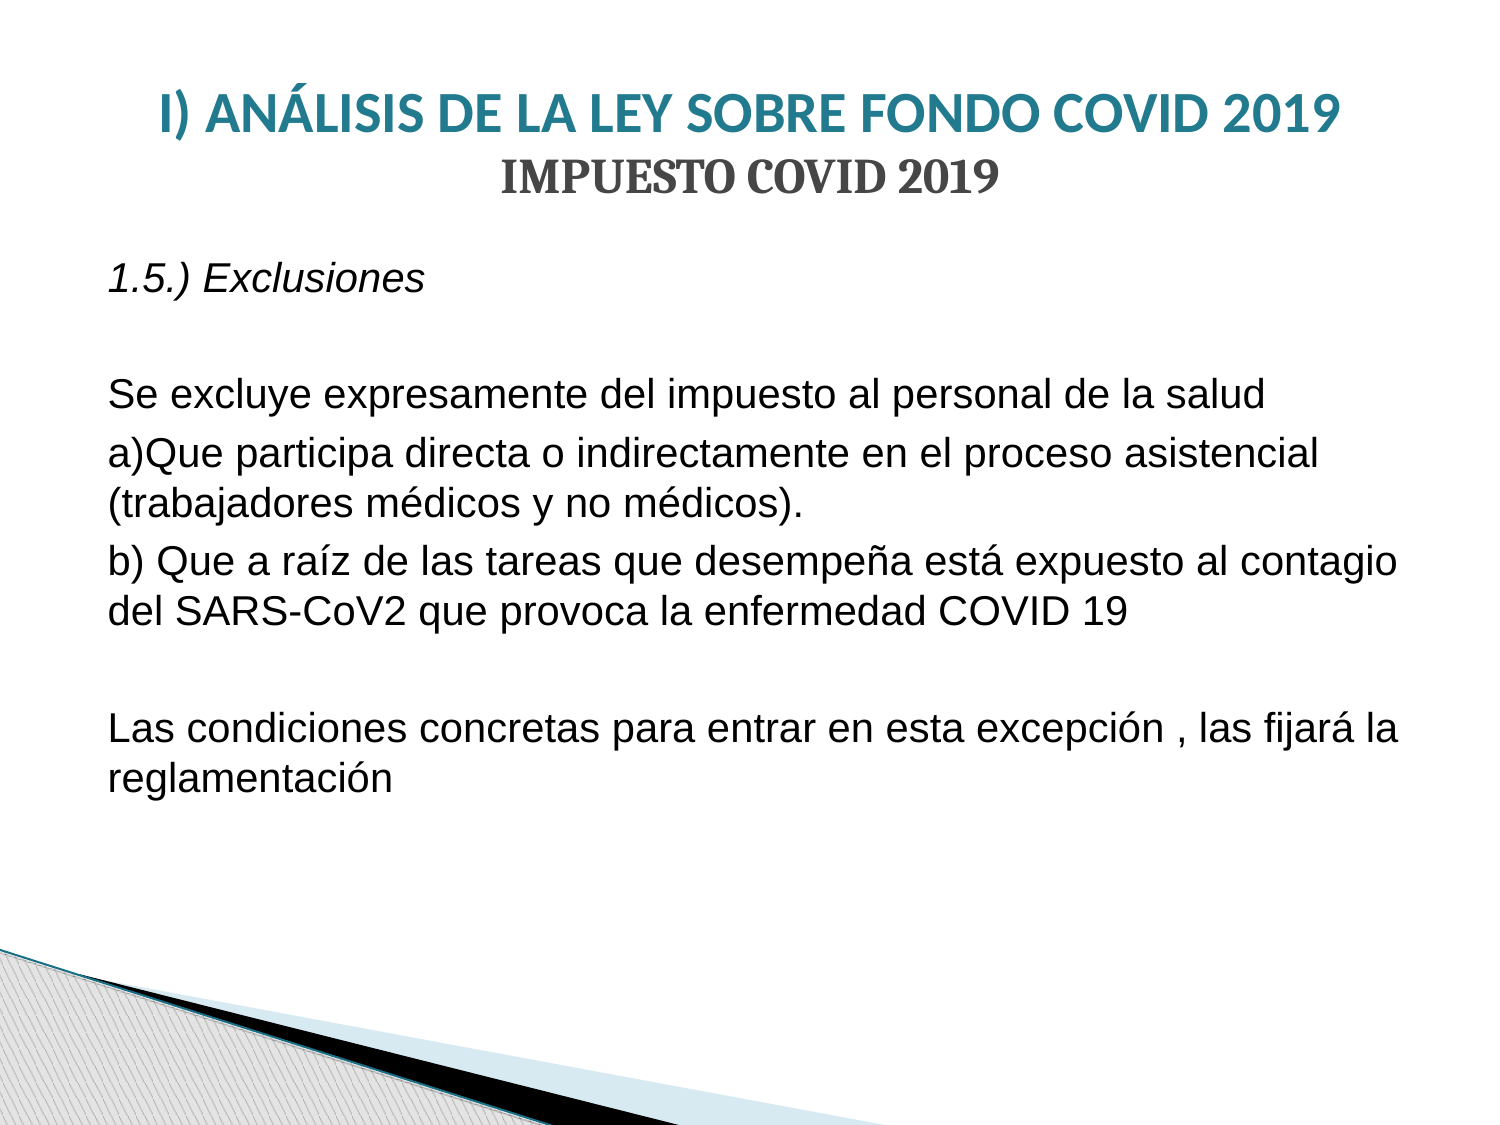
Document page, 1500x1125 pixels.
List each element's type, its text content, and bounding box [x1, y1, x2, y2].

list 1.5.) Exclusiones Se excluye expresamente del impuesto al personal de la salud a)Que participa directa o indirectamente en el proceso asistencial (trabajadores médicos y no médicos). b) Que a raíz de las tareas que desempeña está expuesto al contagio del SARS-CoV2 que provoca la enfermedad COVID 19 Las condiciones concretas para entrar en esta excepción , las fijará la reglamentación [75, 243, 1425, 986]
title I) ANÁLISIS DE LA LEY SOBRE FONDO COVID 2019 IMPUESTO COVID 2019 [75, 45, 1425, 233]
